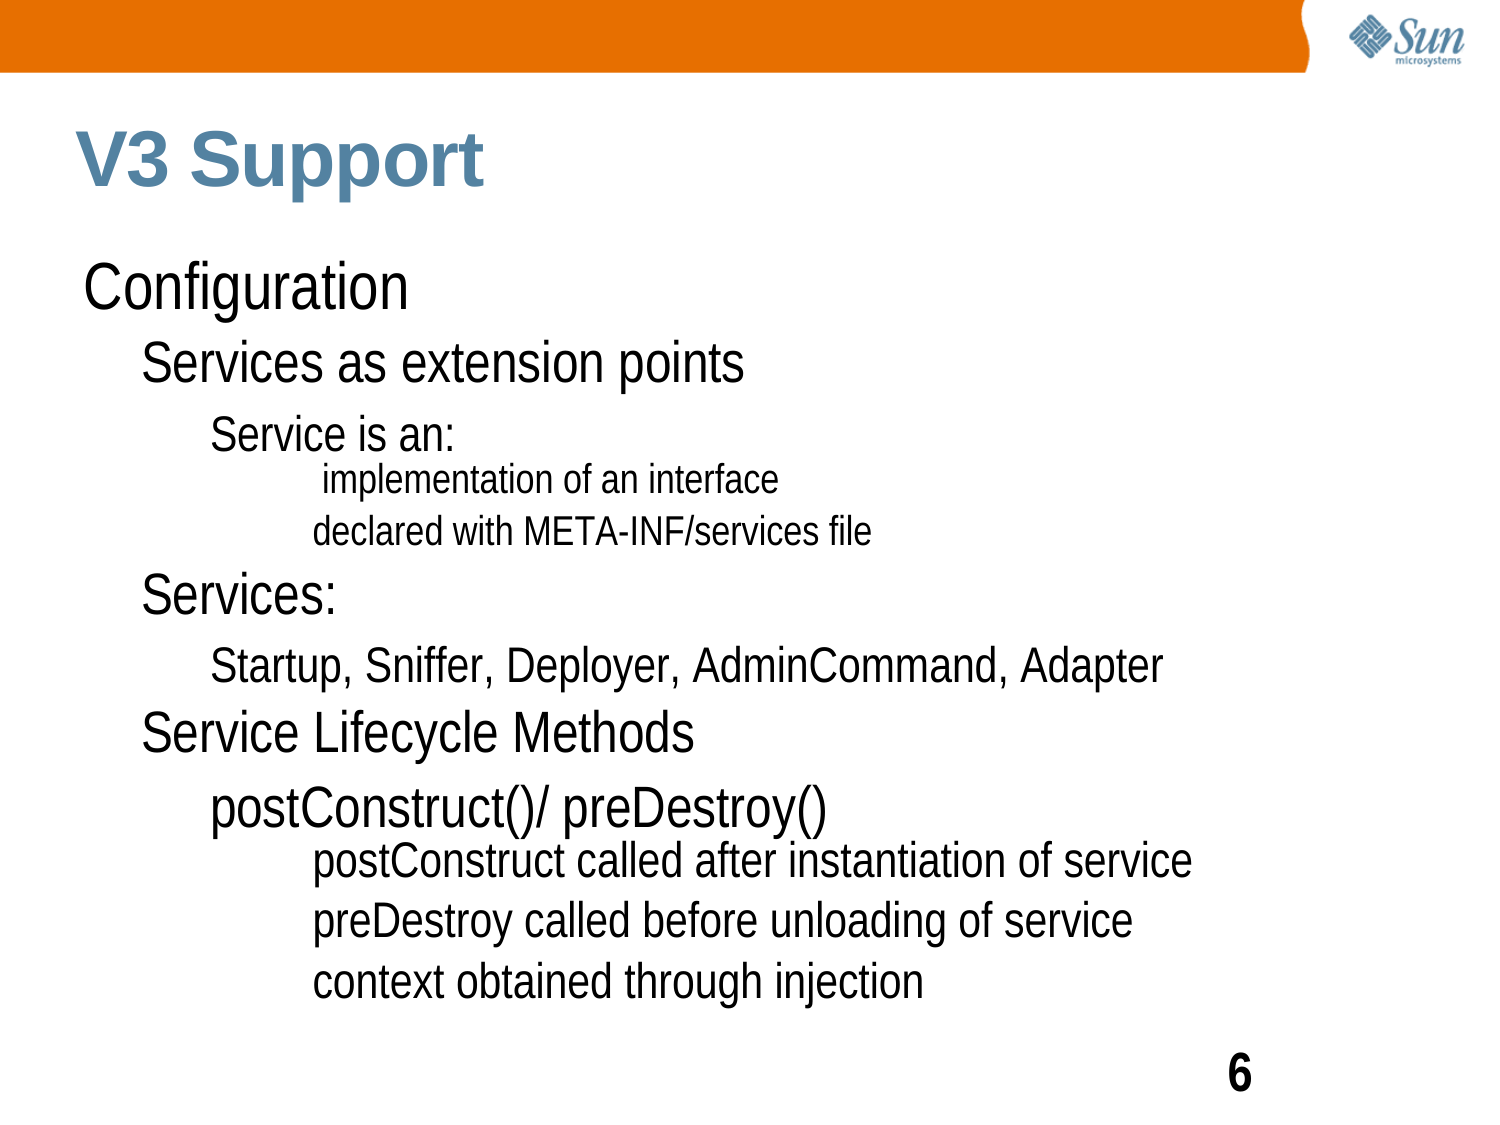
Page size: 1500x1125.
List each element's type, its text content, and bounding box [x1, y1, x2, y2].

title V3 Support [75, 122, 1438, 227]
picture [0, 0, 1500, 75]
list Configuration Services as extension points Service is an: implementation of an interface declared with META-INF/services file Services: Startup, Sniffer, Deployer, AdminCommand, Adapter Service Lifecycle Methods postConstruct()/ preDestroy() postConstruct called after instantiation of service preDestroy called before unloading of service context obtained through injection [64, 257, 1402, 1017]
